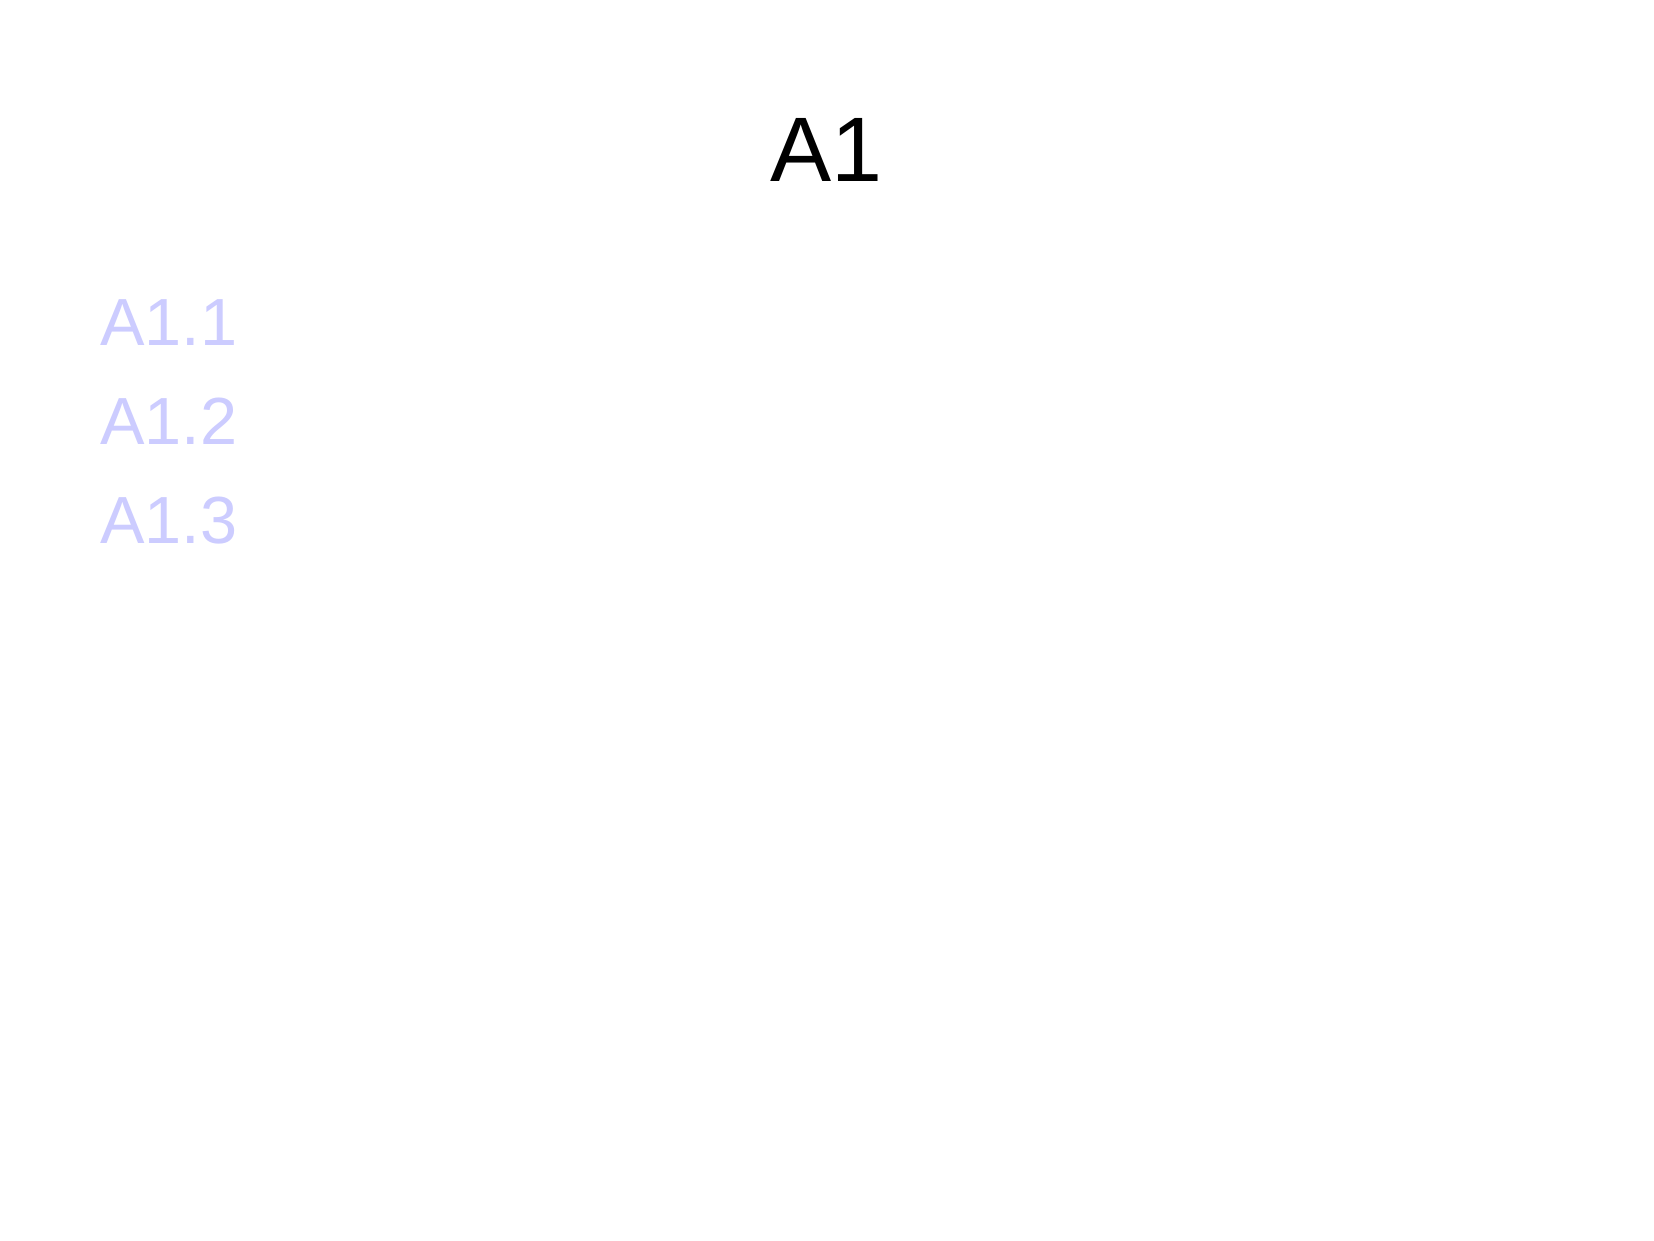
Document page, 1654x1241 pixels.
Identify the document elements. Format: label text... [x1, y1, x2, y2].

list A1.1 A1.2 A1.3 [82, 290, 1571, 1094]
title A1 [82, 56, 1571, 250]
